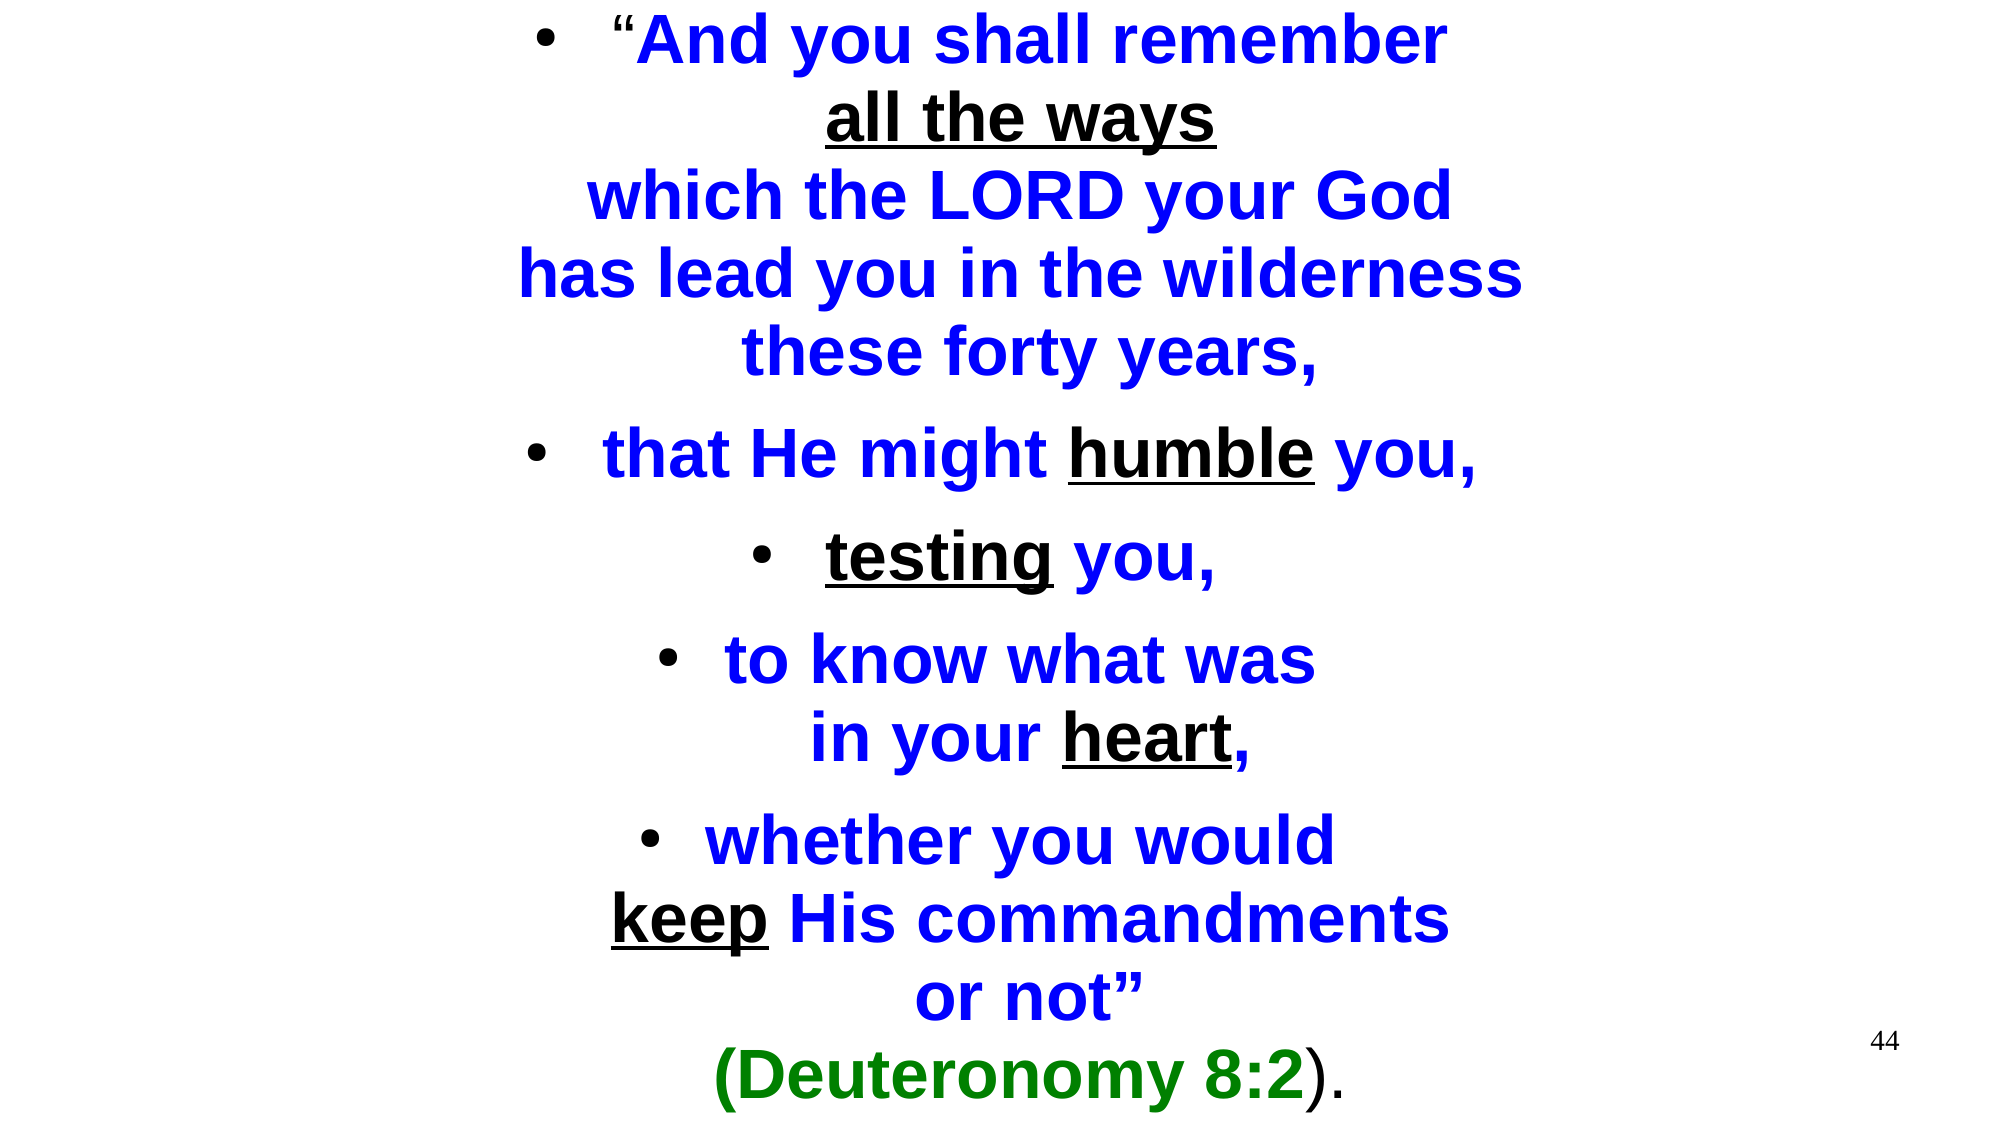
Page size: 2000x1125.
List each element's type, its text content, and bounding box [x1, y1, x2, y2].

list “And you shall remember all the ways which the LORD your God has lead you in the wilderness these forty years, that He might humble you, testing you, to know what was in your heart, whether you would keep His commandments or not” (Deuteronomy 8:2). [0, 0, 1996, 1123]
